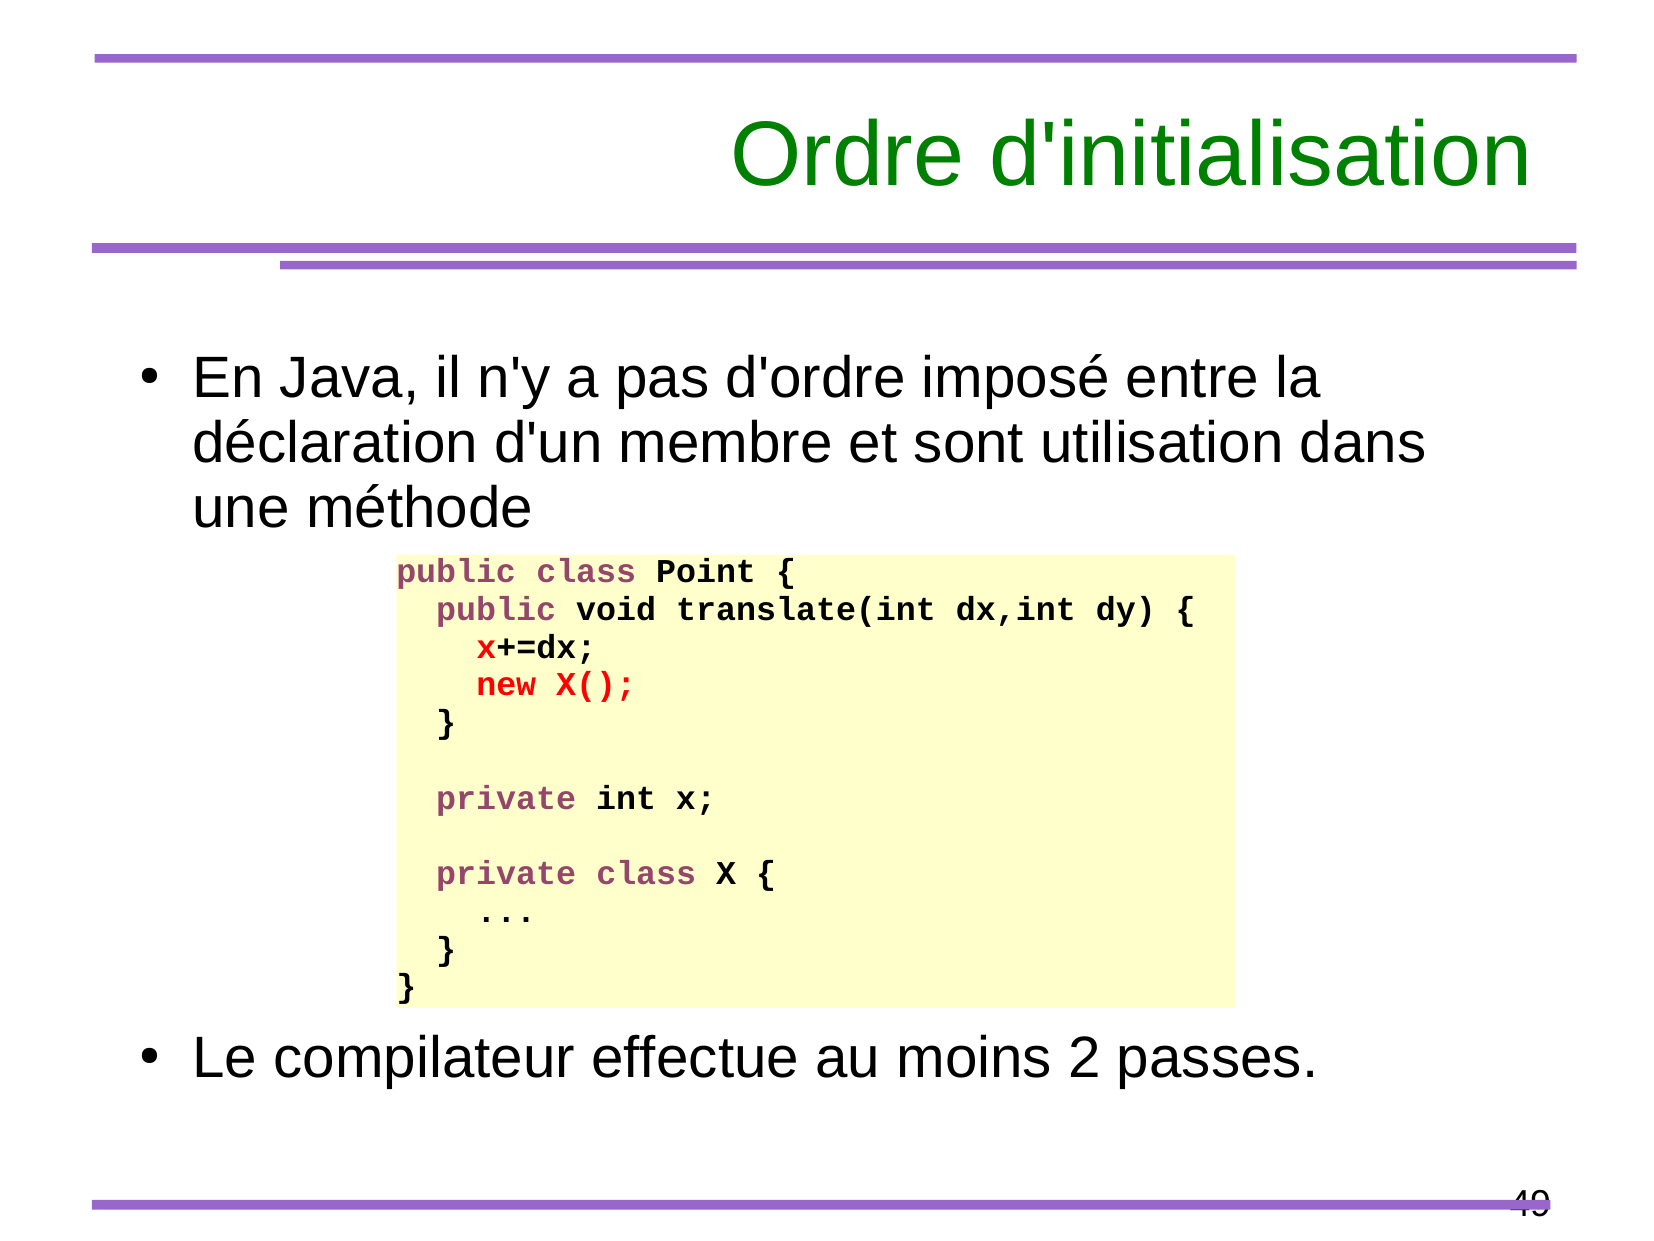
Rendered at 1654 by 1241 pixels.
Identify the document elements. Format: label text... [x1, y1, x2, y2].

title Ordre d'initialisation [121, 49, 1534, 257]
text_box public class Point { public void translate(int dx,int dy) { x+=dx; new X(); } private int x; private class X { ... } } [396, 554, 1235, 1008]
list En Java, il n'y a pas d'ordre imposé entre la déclaration d'un membre et sont utilisation dans une méthode Le compilateur effectue au moins 2 passes. [121, 344, 1534, 1140]
